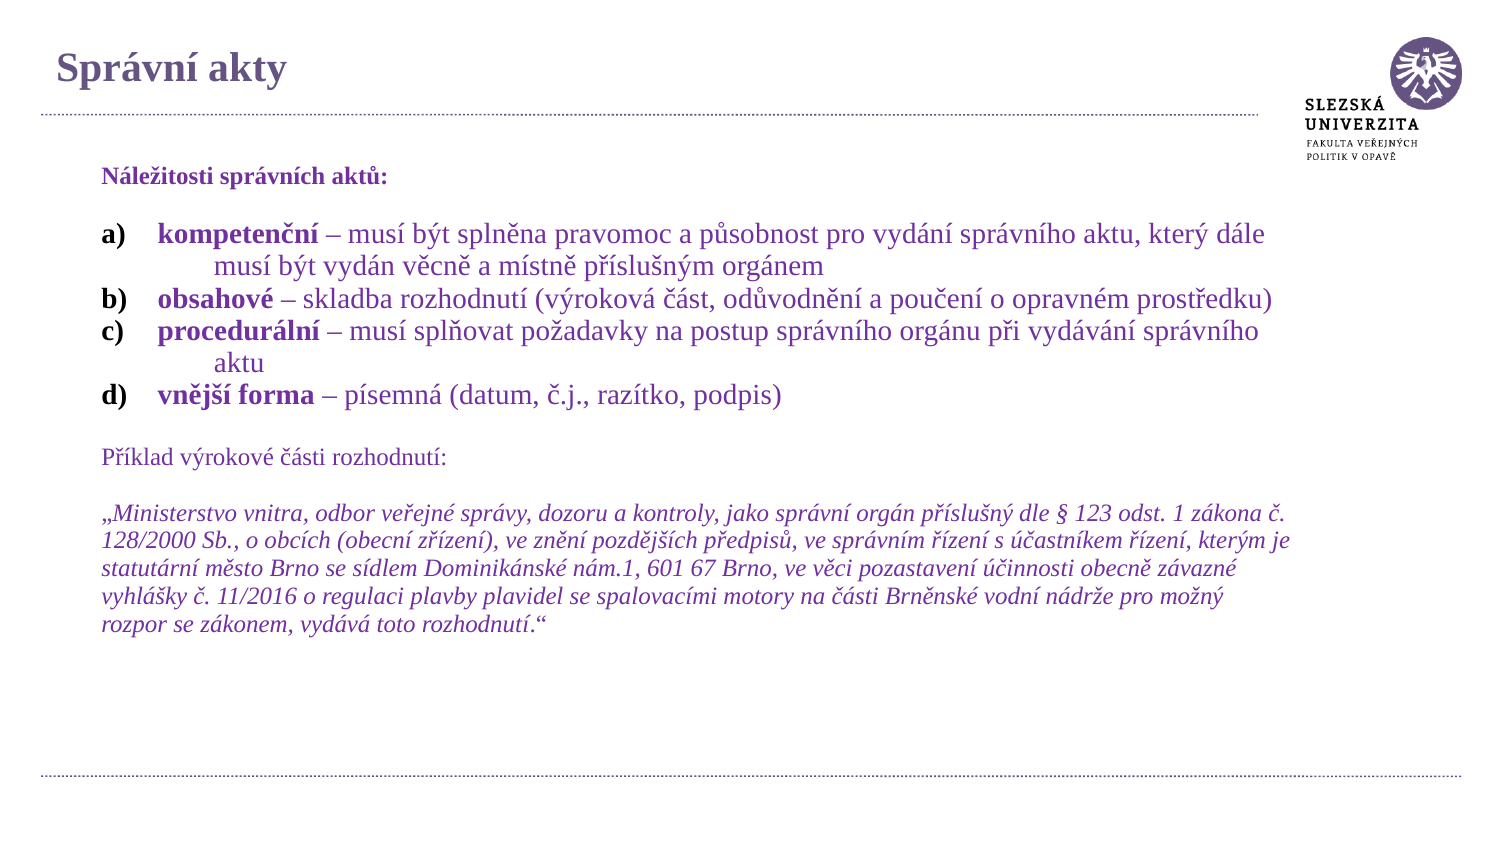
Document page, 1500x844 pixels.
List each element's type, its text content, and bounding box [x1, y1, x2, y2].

text_box Náležitosti správních aktů: kompetenční – musí být splněna pravomoc a působnost pro vydání správního aktu, který dále musí být vydán věcně a místně příslušným orgánem obsahové – skladba rozhodnutí (výroková část, odůvodnění a poučení o opravném prostředku) procedurální – musí splňovat požadavky na postup správního orgánu při vydávání správního aktu vnější forma – písemná (datum, č.j., razítko, podpis) Příklad výrokové části rozhodnutí: „Ministerstvo vnitra, odbor veřejné správy, dozoru a kontroly, jako správní orgán příslušný dle § 123 odst. 1 zákona č. 128/2000 Sb., o obcích (obecní zřízení), ve znění pozdějších předpisů, ve správním řízení s účastníkem řízení, kterým je statutární město Brno se sídlem Dominikánské nám.1, 601 67 Brno, ve věci pozastavení účinnosti obecně závazné vyhlášky č. 11/2016 o regulaci plavby plavidel se spalovacími motory na části Brněnské vodní nádrže pro možný rozpor se zákonem, vydává toto rozhodnutí.“ [86, 154, 1311, 812]
title Správní akty [41, 32, 786, 116]
